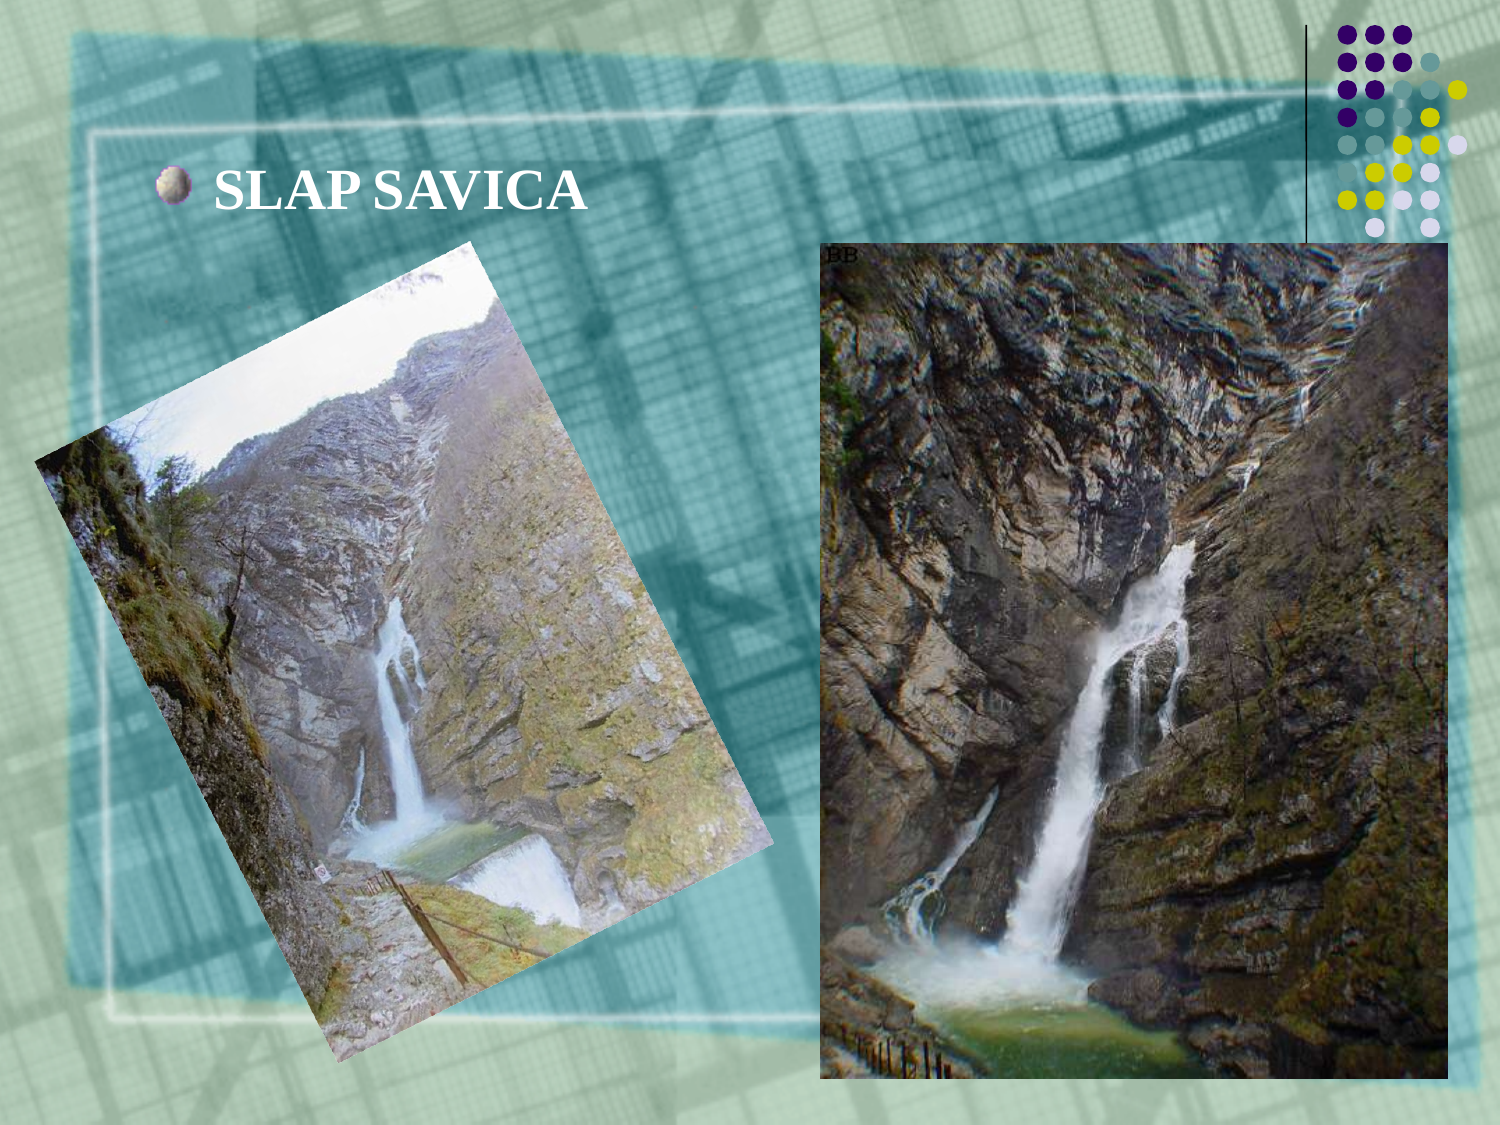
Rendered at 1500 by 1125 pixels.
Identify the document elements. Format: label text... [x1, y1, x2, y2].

picture [0, 0, 1500, 1125]
text_box SLAP SAVICA [137, 144, 604, 229]
